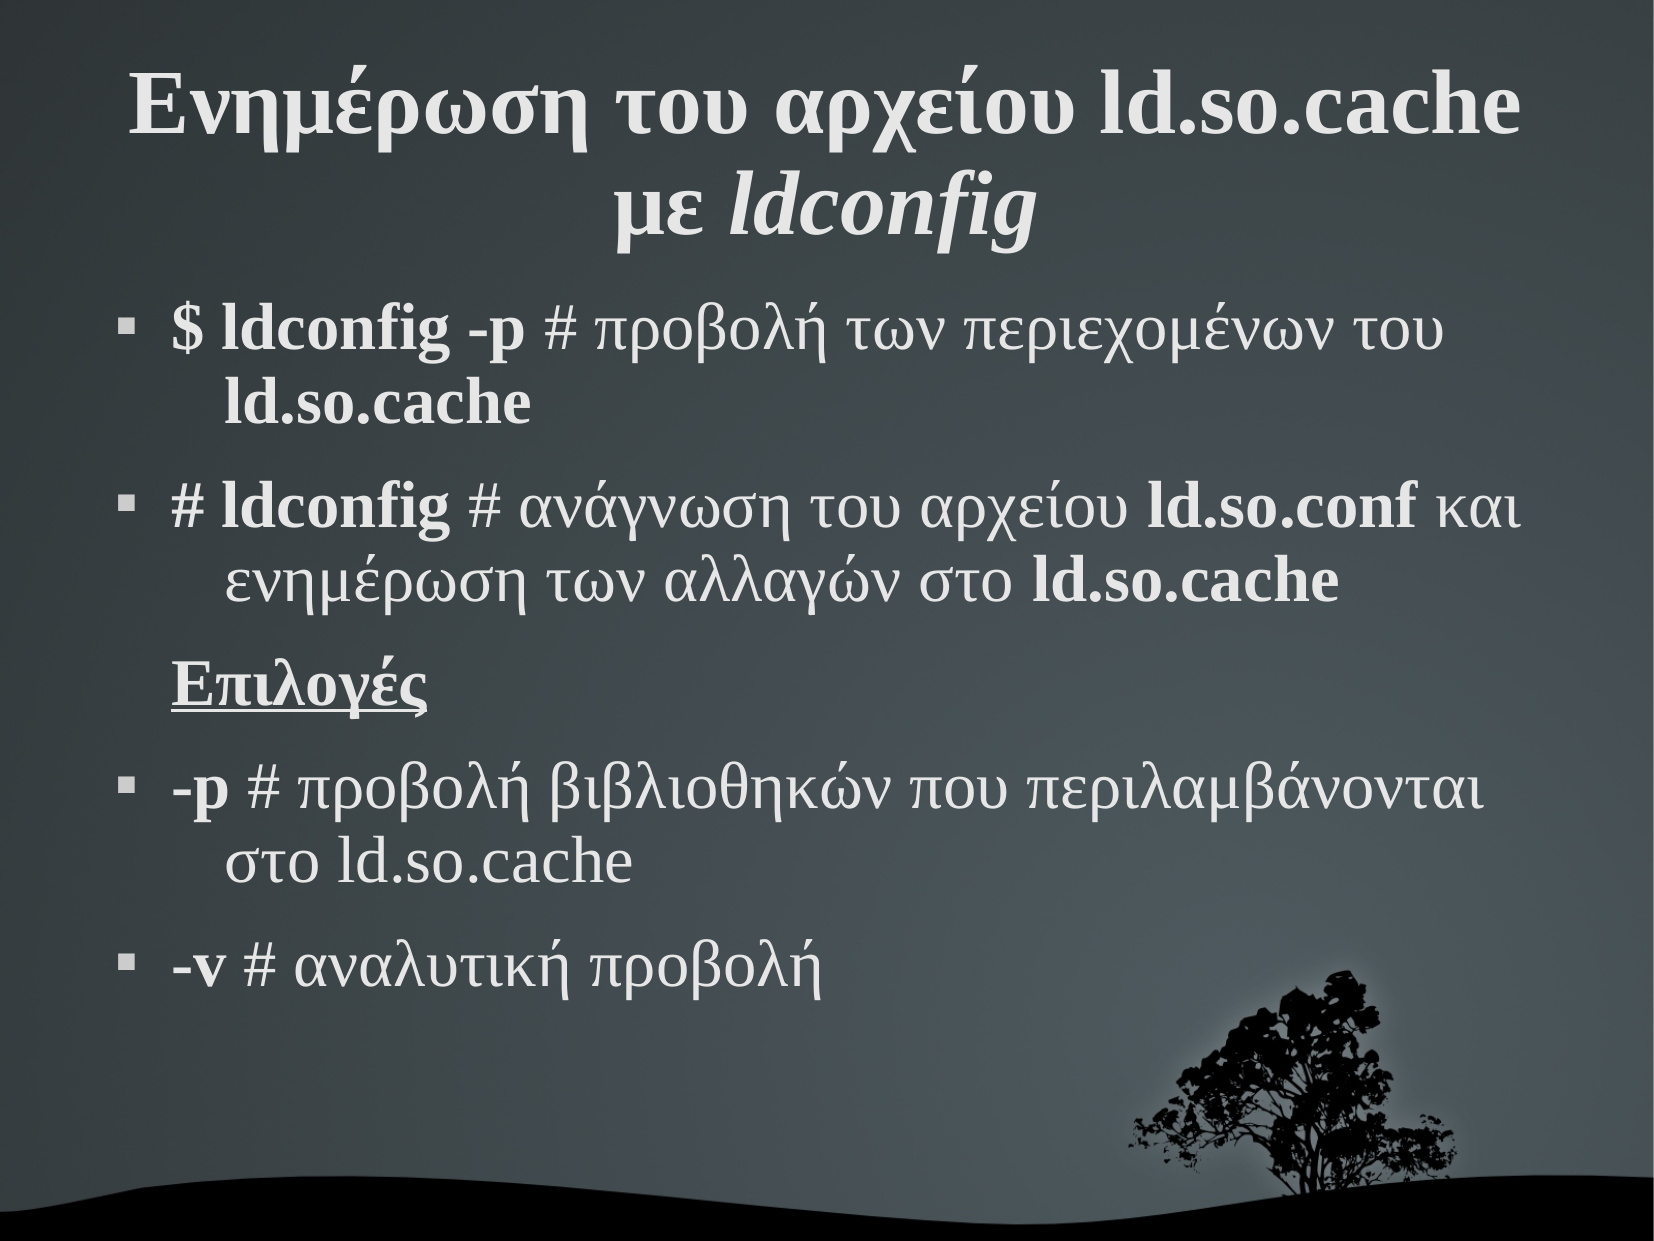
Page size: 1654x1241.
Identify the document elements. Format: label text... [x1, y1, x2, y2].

title Ενημέρωση του αρχείου ld.so.cache με ldconfig [82, 33, 1571, 273]
picture [0, 0, 1654, 1241]
list $ ldconfig -p # προβολή των περιεχομένων του ld.so.cache # ldconfig # ανάγνωση του αρχείου ld.so.conf και ενημέρωση των αλλαγών στο ld.so.cache Επιλογές -p # προβολή βιβλιοθηκών που περιλαμβάνονται στο ld.so.cache -v # αναλυτική προβολή [82, 290, 1571, 1109]
